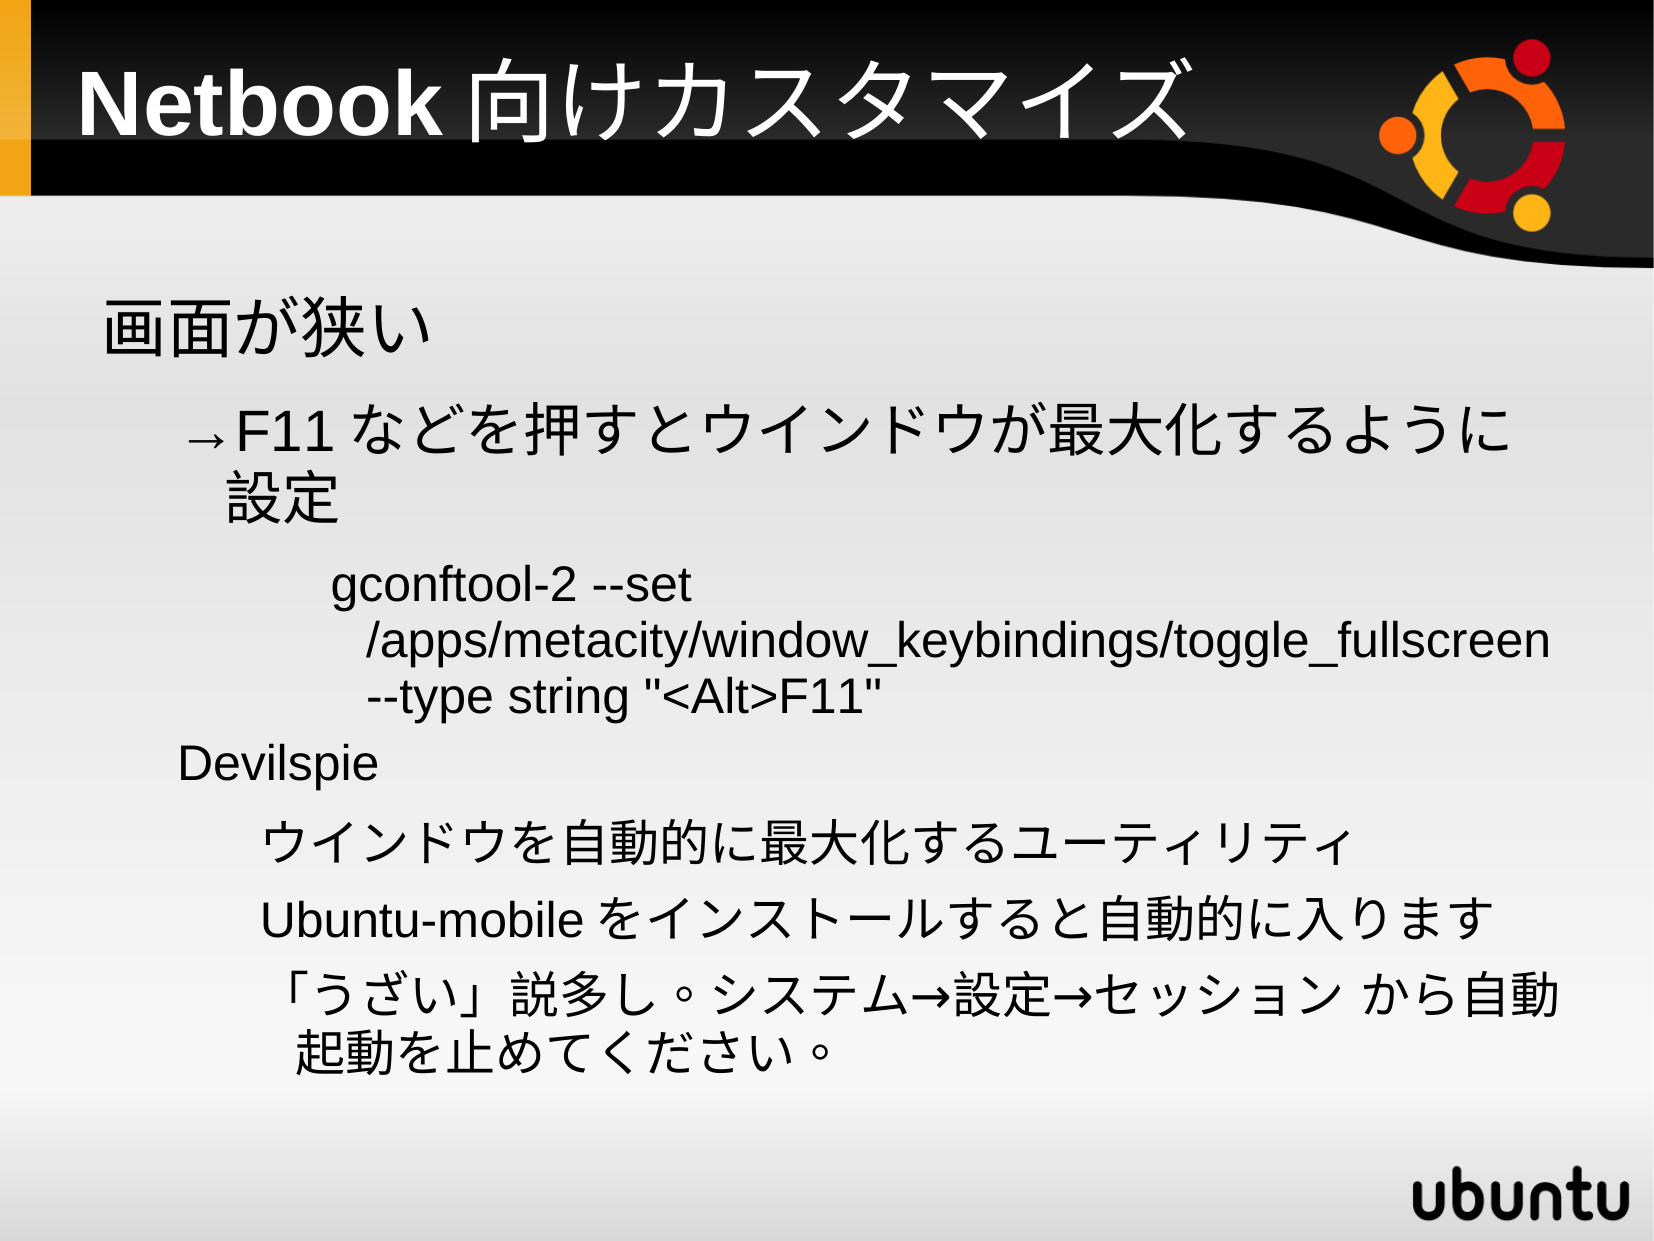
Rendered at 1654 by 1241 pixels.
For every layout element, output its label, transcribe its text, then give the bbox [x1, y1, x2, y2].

picture [0, 0, 1654, 1241]
list 画面が狭い →F11などを押すとウインドウが最大化するように設定 gconftool-2 --set /apps/metacity/window_keybindings/toggle_fullscreen --type string "<Alt>F11" Devilspie ウインドウを自動的に最大化するユーティリティ Ubuntu-mobileをインストールすると自動的に入ります 「うざい」説多し。システム→設定→セッション から自動起動を止めてください。 [82, 290, 1571, 1094]
title Netbook向けカスタマイズ [76, 7, 1565, 200]
